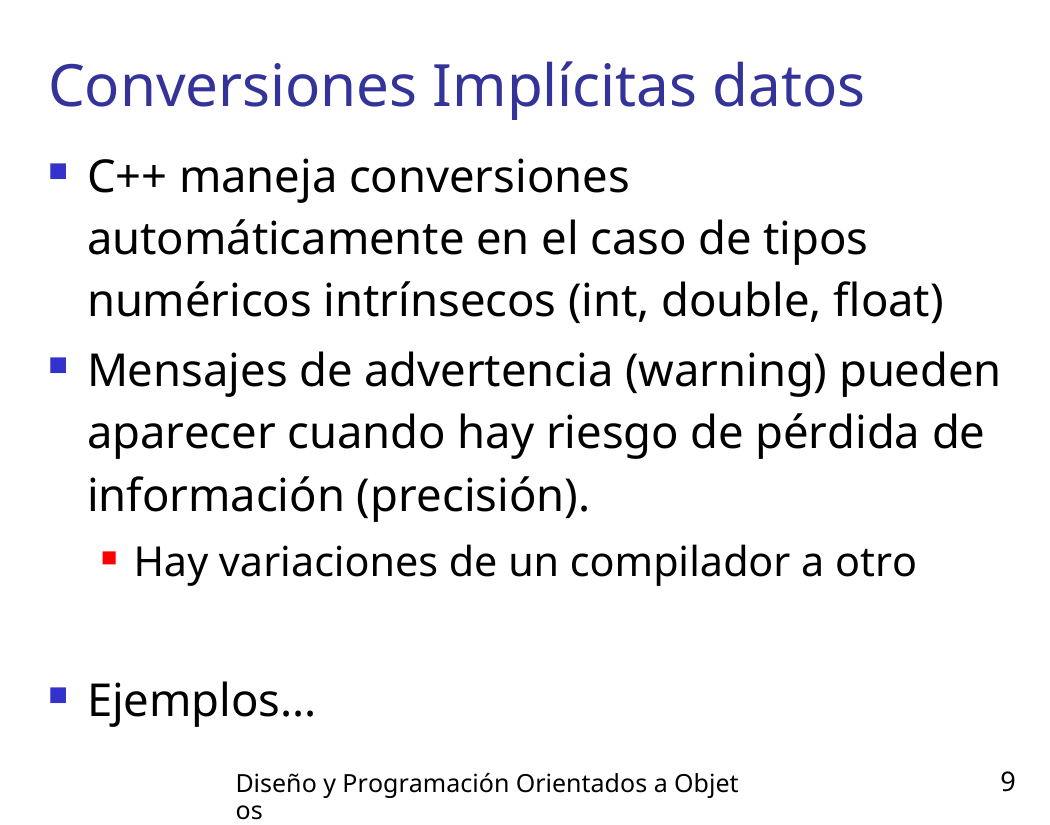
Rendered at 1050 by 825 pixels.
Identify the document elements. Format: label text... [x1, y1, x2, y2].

list C++ maneja conversiones automáticamente en el caso de tipos numéricos intrínsecos (int, double, float)‏ Mensajes de advertencia (warning) pueden aparecer cuando hay riesgo de pérdida de información (precisión). Hay variaciones de un compilador a otro Ejemplos... [37, 138, 1023, 739]
title Conversiones Implícitas datos [37, 8, 1026, 129]
